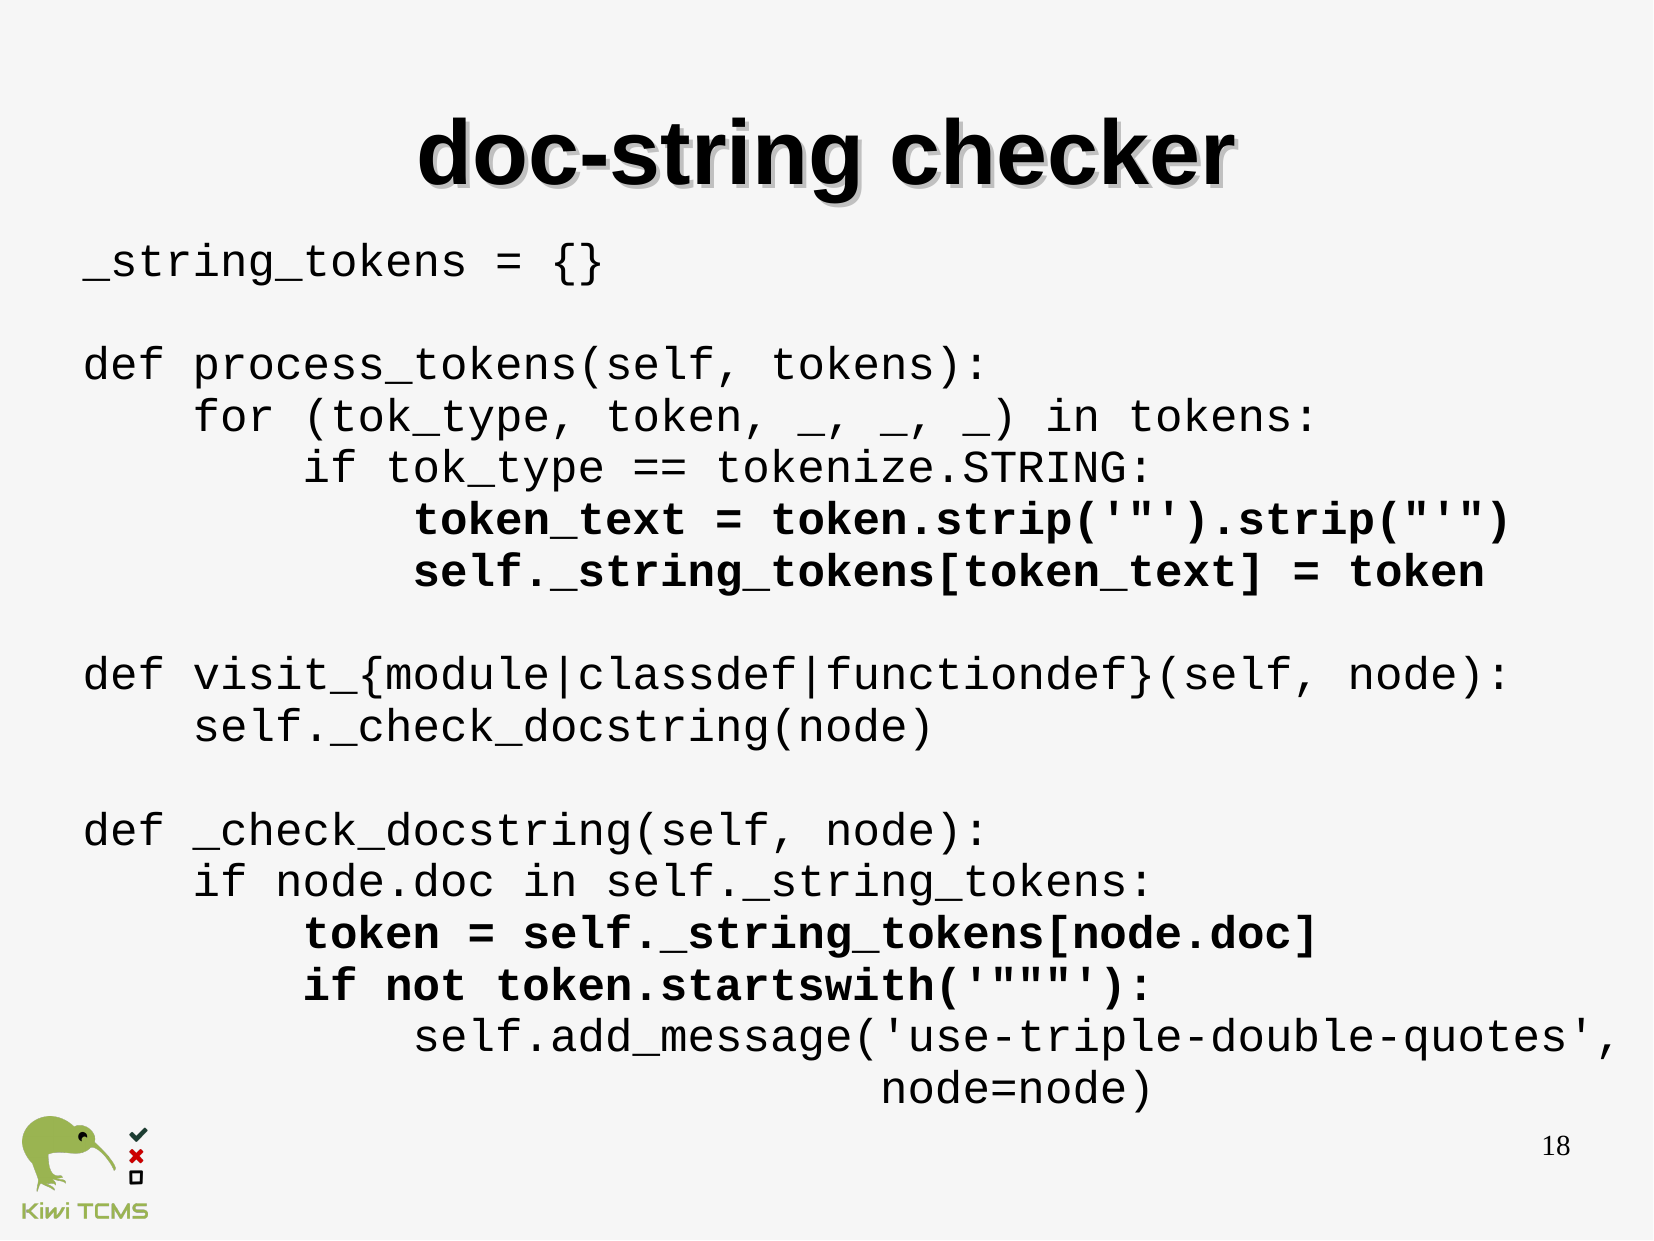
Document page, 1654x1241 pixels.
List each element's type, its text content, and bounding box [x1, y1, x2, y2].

subtitle _string_tokens = {} def process_tokens(self, tokens): for (tok_type, token, _, _, _) in tokens: if tok_type == tokenize.STRING: token_text = token.strip('"').strip("'") self._string_tokens[token_text] = token def visit_{module|classdef|functiondef}(self, node): self._check_docstring(node) def _check_docstring(self, node): if node.doc in self._string_tokens: token = self._string_tokens[node.doc] if not token.startswith('"""'): self.add_message('use-triple-double-quotes', node=node) [82, 224, 1654, 1132]
title doc-string checker [82, 49, 1571, 224]
picture [22, 1116, 148, 1219]
